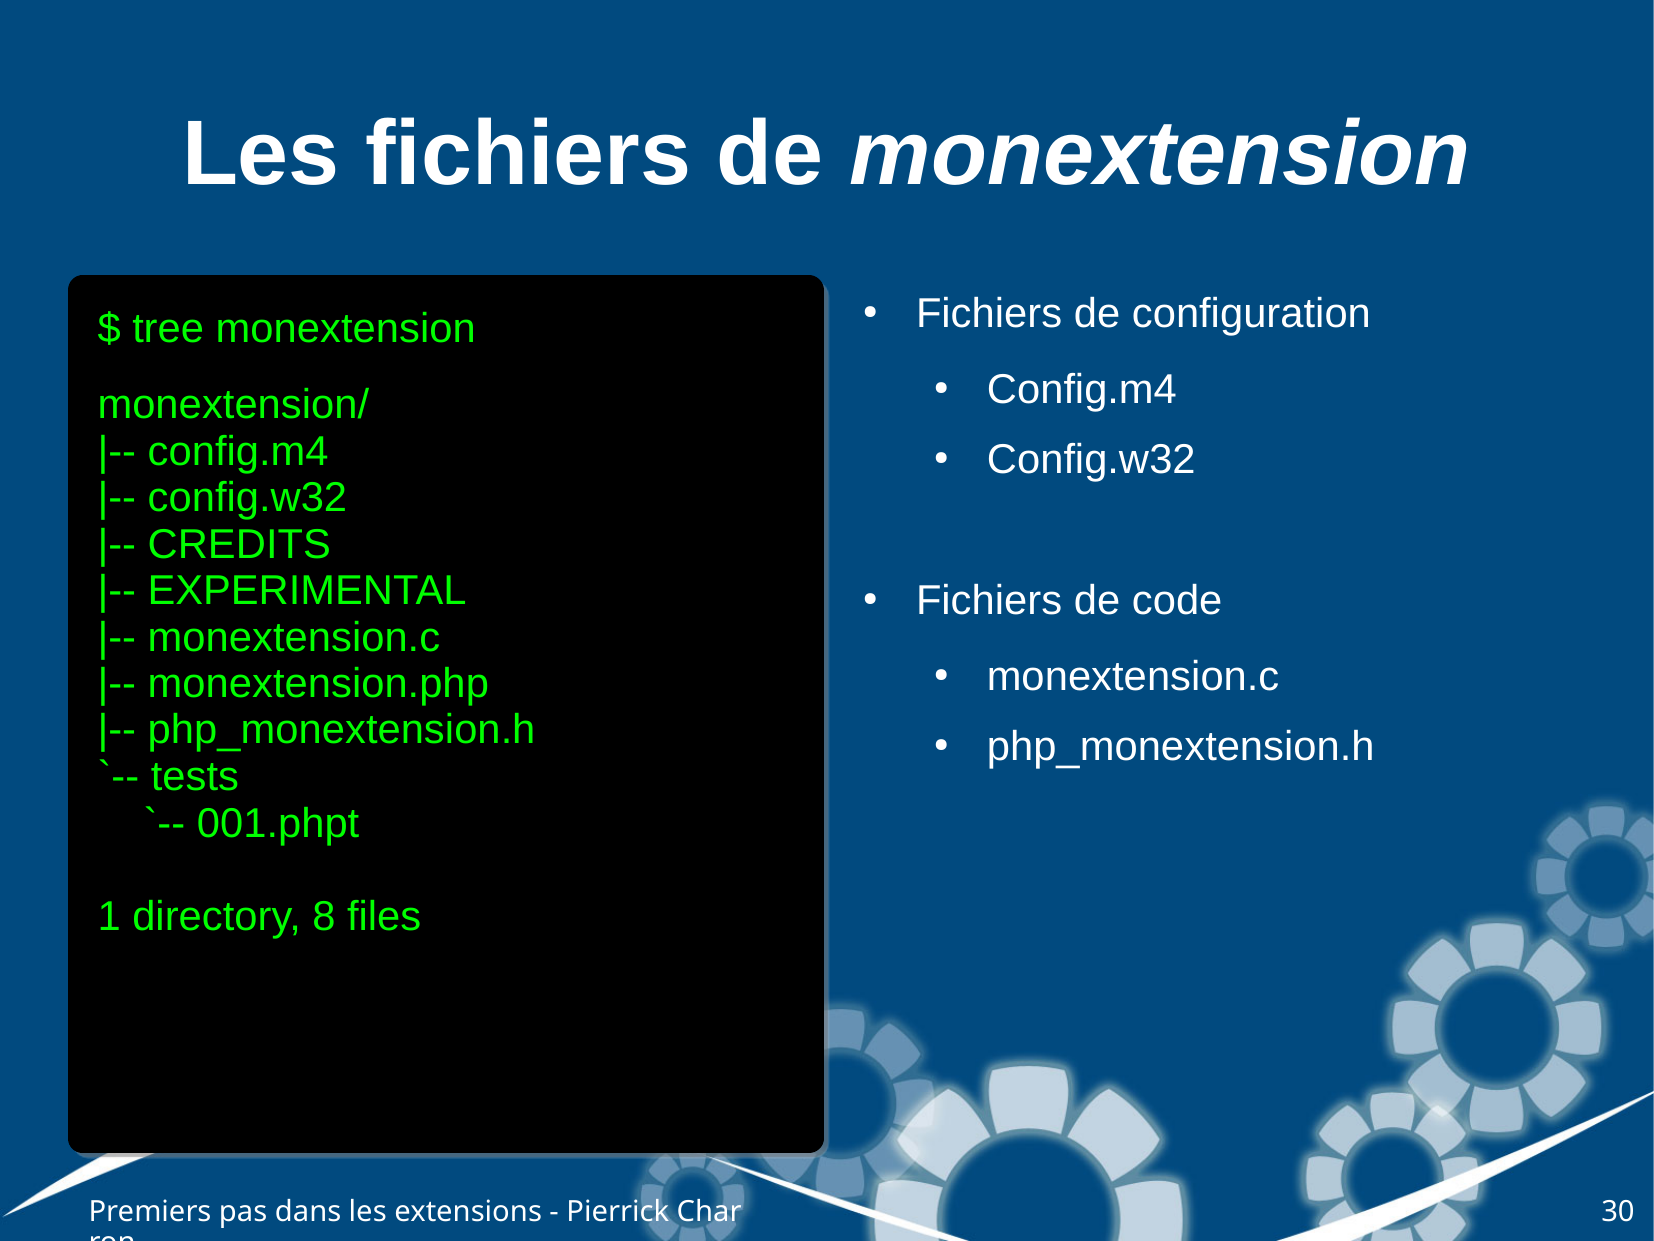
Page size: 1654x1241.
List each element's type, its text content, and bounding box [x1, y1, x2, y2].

picture [0, 0, 1654, 1241]
list $ tree monextension monextension/ |-- config.m4 |-- config.w32 |-- CREDITS |-- EXPERIMENTAL |-- monextension.c |-- monextension.php |-- php_monextension.h `-- tests `-- 001.phpt 1 directory, 8 files [82, 290, 809, 1139]
list Fichiers de configuration Config.m4 Config.w32 Fichiers de code monextension.c php_monextension.h [845, 290, 1572, 1109]
title Les fichiers de monextension [82, 49, 1571, 257]
